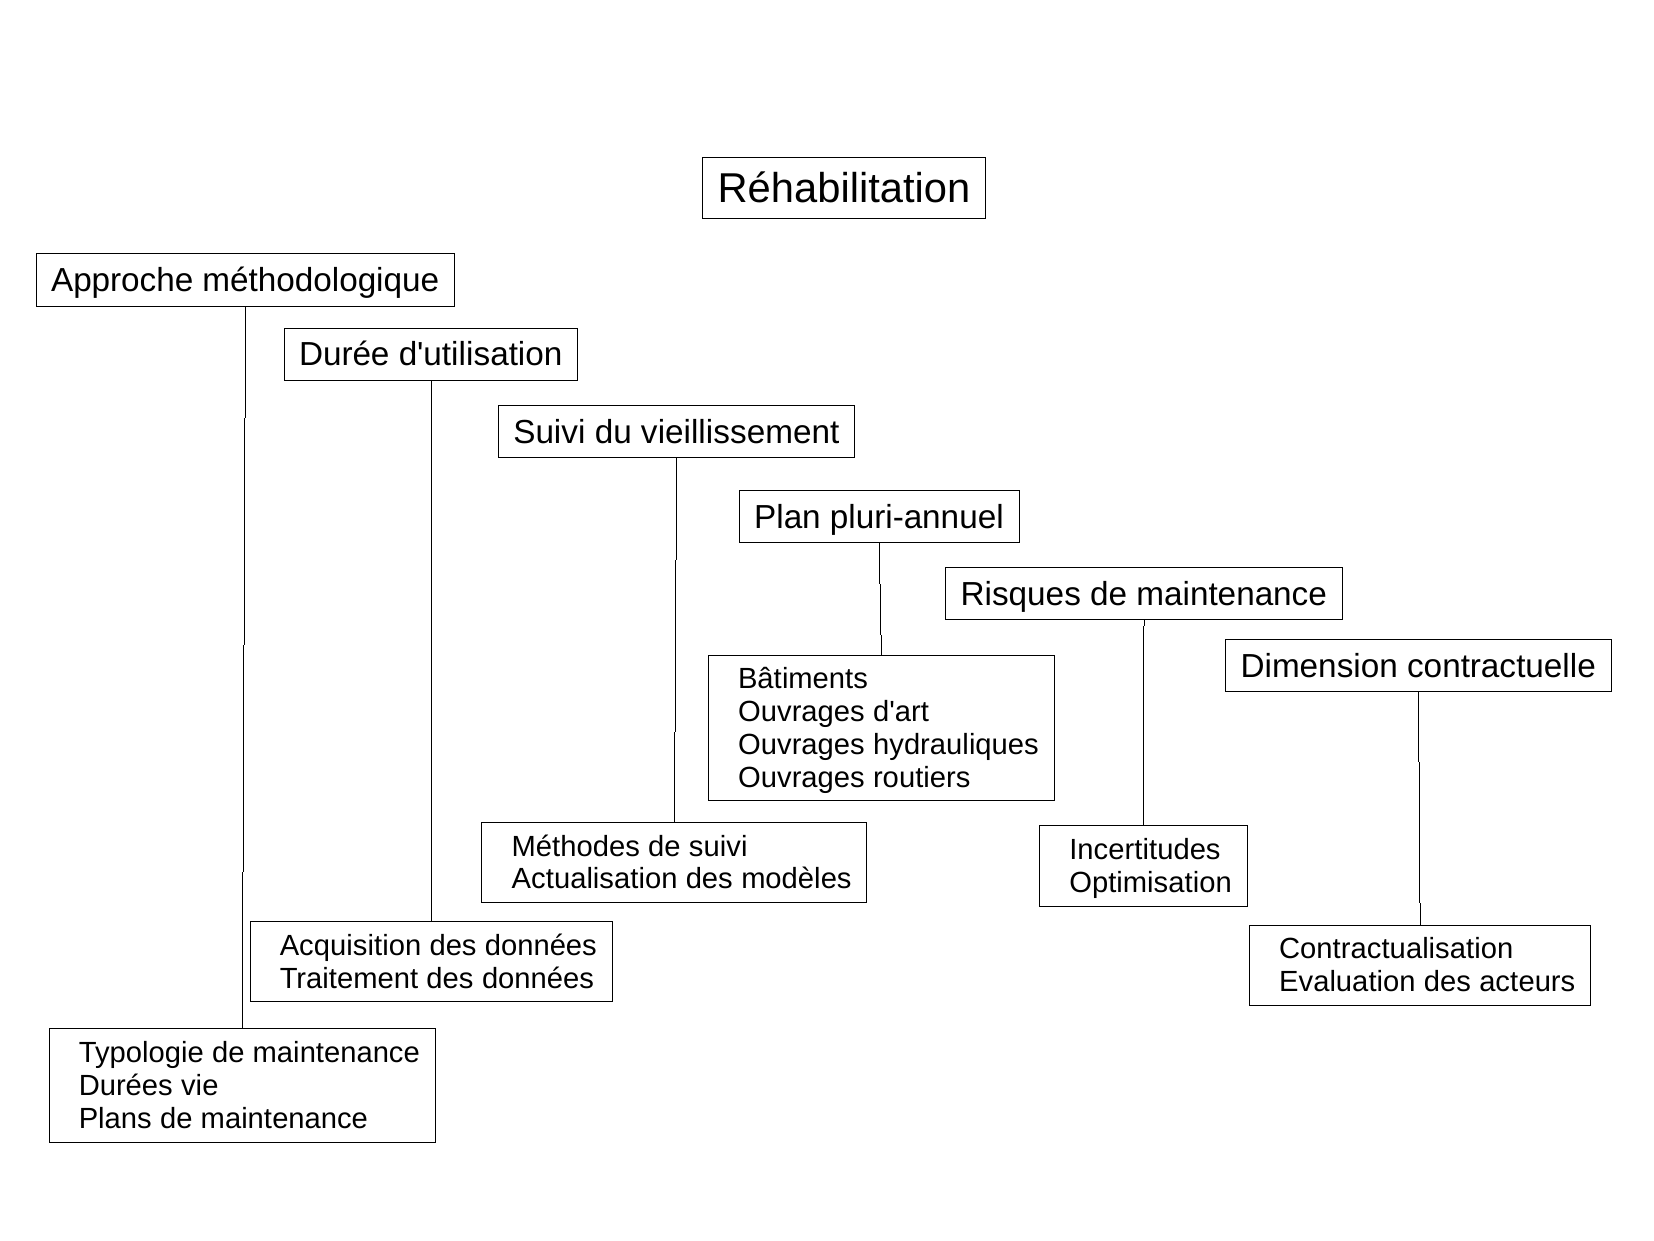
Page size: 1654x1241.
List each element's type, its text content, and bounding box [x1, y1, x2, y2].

text_box Risques de maintenance [945, 567, 1343, 620]
text_box Incertitudes Optimisation [1039, 825, 1248, 907]
text_box Approche méthodologique [36, 253, 455, 307]
text_box Contractualisation Evaluation des acteurs [1249, 925, 1591, 1006]
text_box Durée d'utilisation [284, 328, 578, 381]
text_box Dimension contractuelle [1225, 639, 1612, 692]
text_box Typologie de maintenance Durées vie Plans de maintenance [49, 1028, 436, 1143]
text_box Réhabilitation [702, 157, 986, 219]
text_box Acquisition des données Traitement des données [250, 921, 613, 1002]
text_box Méthodes de suivi Actualisation des modèles [481, 822, 867, 903]
text_box Bâtiments Ouvrages d'art Ouvrages hydrauliques Ouvrages routiers [709, 655, 1054, 801]
text_box Plan pluri-annuel [739, 490, 1020, 543]
text_box Suivi du vieillissement [498, 405, 855, 458]
